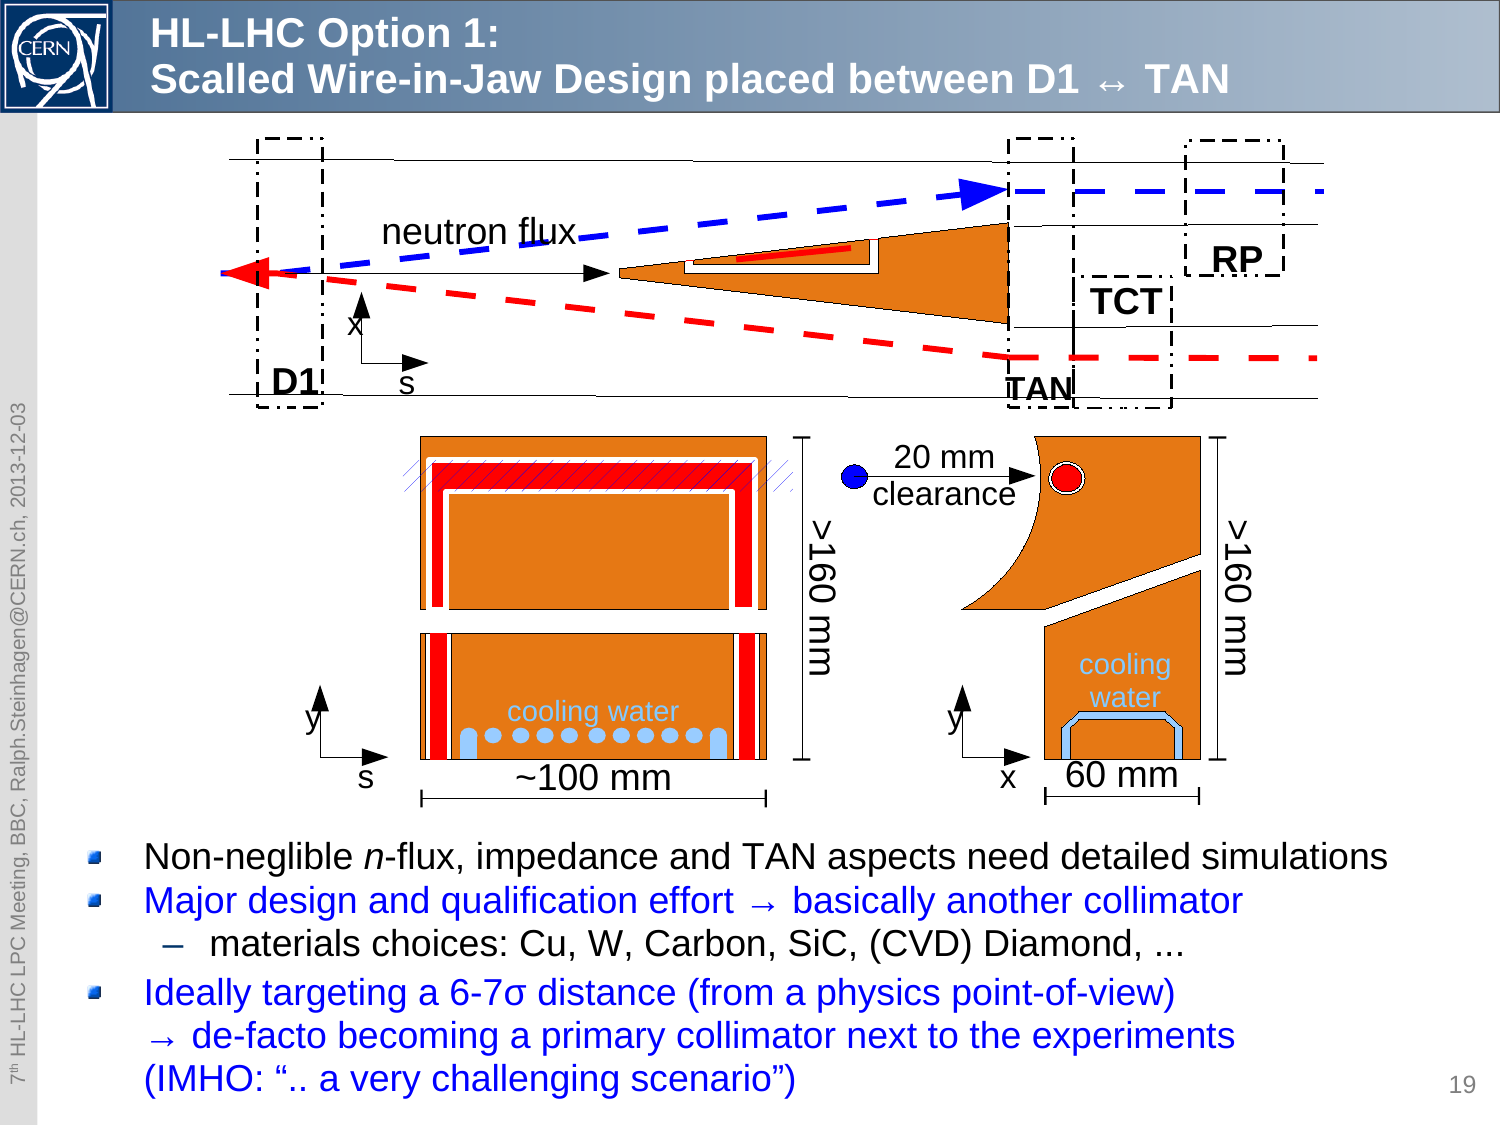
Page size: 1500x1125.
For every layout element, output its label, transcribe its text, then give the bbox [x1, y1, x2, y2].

text_box y [932, 690, 979, 743]
text_box D1 [256, 352, 335, 410]
text_box x [332, 297, 379, 350]
text_box [693, 239, 870, 265]
text_box cooling water [492, 687, 701, 736]
text_box [420, 633, 767, 760]
text_box RP [1196, 230, 1279, 288]
list Non-neglible n-flux, impedance and TAN aspects need detailed simulations Major design and qualification effort → basically another collimator materials choices: Cu, W, Carbon, SiC, (CVD) Diamond, ... Ideally targeting a 6-7σ distance (from a physics point-of-view) → de-facto becoming a primary collimator next to the experiments (IMHO: “.. a very challenging scenario”) [87, 834, 1438, 1100]
text_box [1044, 570, 1201, 760]
text_box [841, 464, 868, 489]
text_box s [342, 750, 390, 803]
text_box [961, 436, 1201, 610]
text_box s [383, 356, 431, 409]
text_box cooling water [1064, 640, 1253, 722]
text_box y [290, 690, 337, 743]
text_box [402, 436, 793, 610]
title HL-LHC Option 1: Scalled Wire-in-Jaw Design placed between D1 ↔ TAN [150, 0, 1433, 113]
text_box TAN [990, 363, 1088, 415]
picture [0, 0, 113, 113]
text_box x [985, 750, 1032, 803]
text_box [619, 222, 1009, 324]
text_box TCT [1075, 273, 1178, 331]
